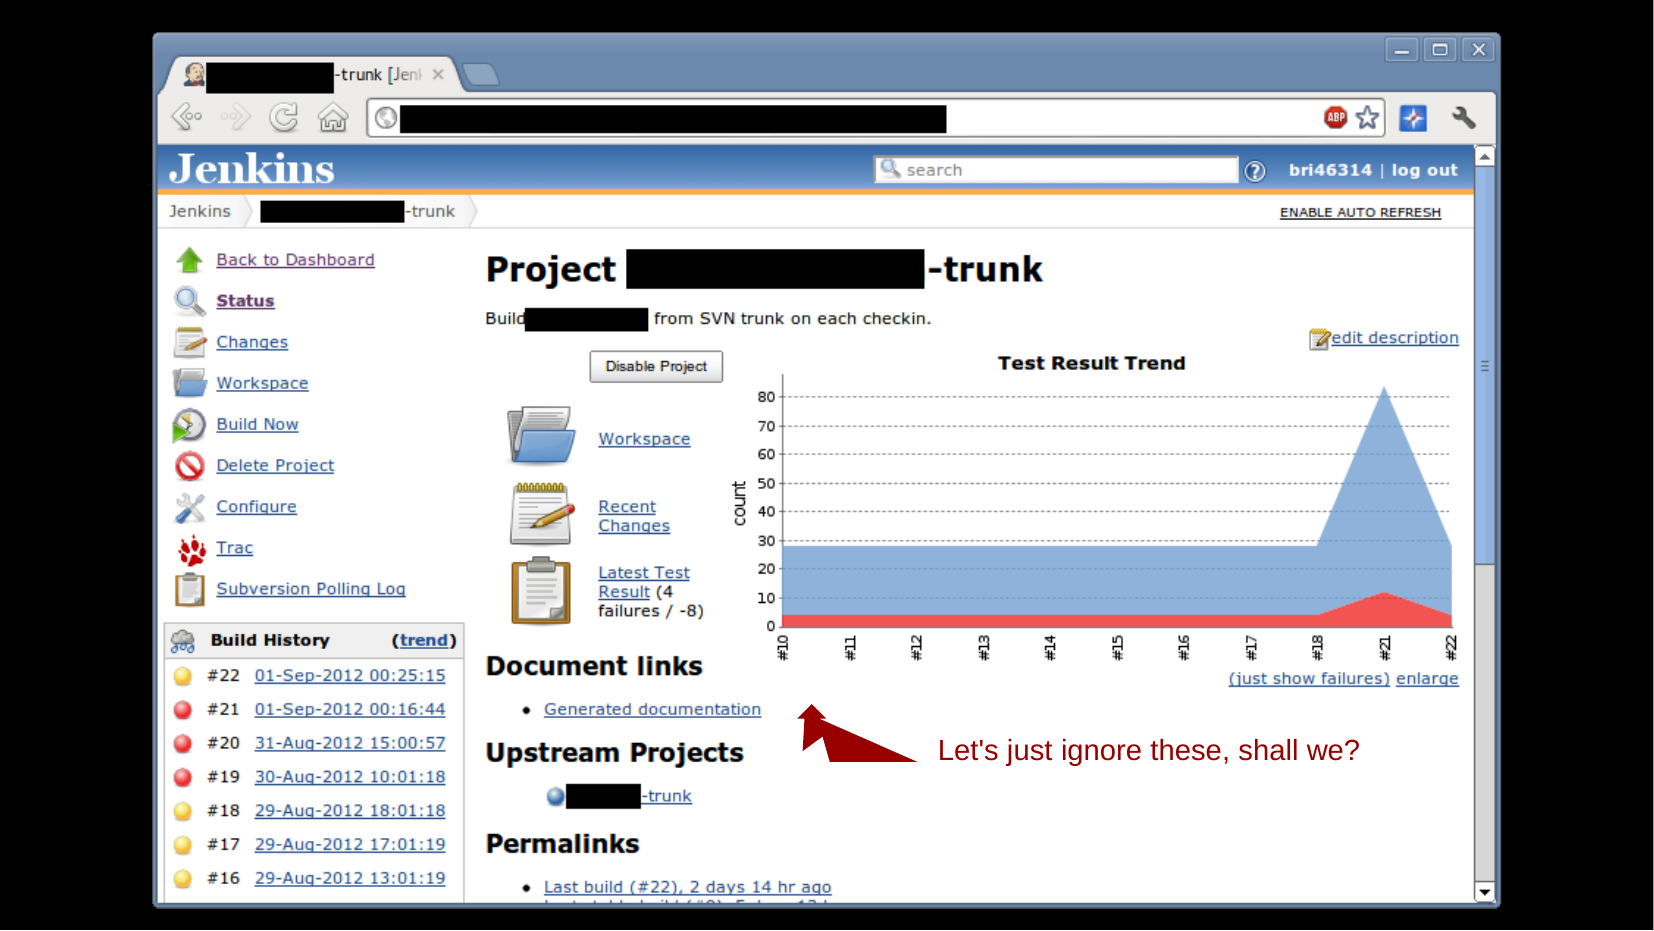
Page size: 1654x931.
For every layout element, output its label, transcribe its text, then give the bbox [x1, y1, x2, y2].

text_box Let's just ignore these, shall we? [922, 716, 1480, 782]
text_box [152, 32, 1502, 909]
